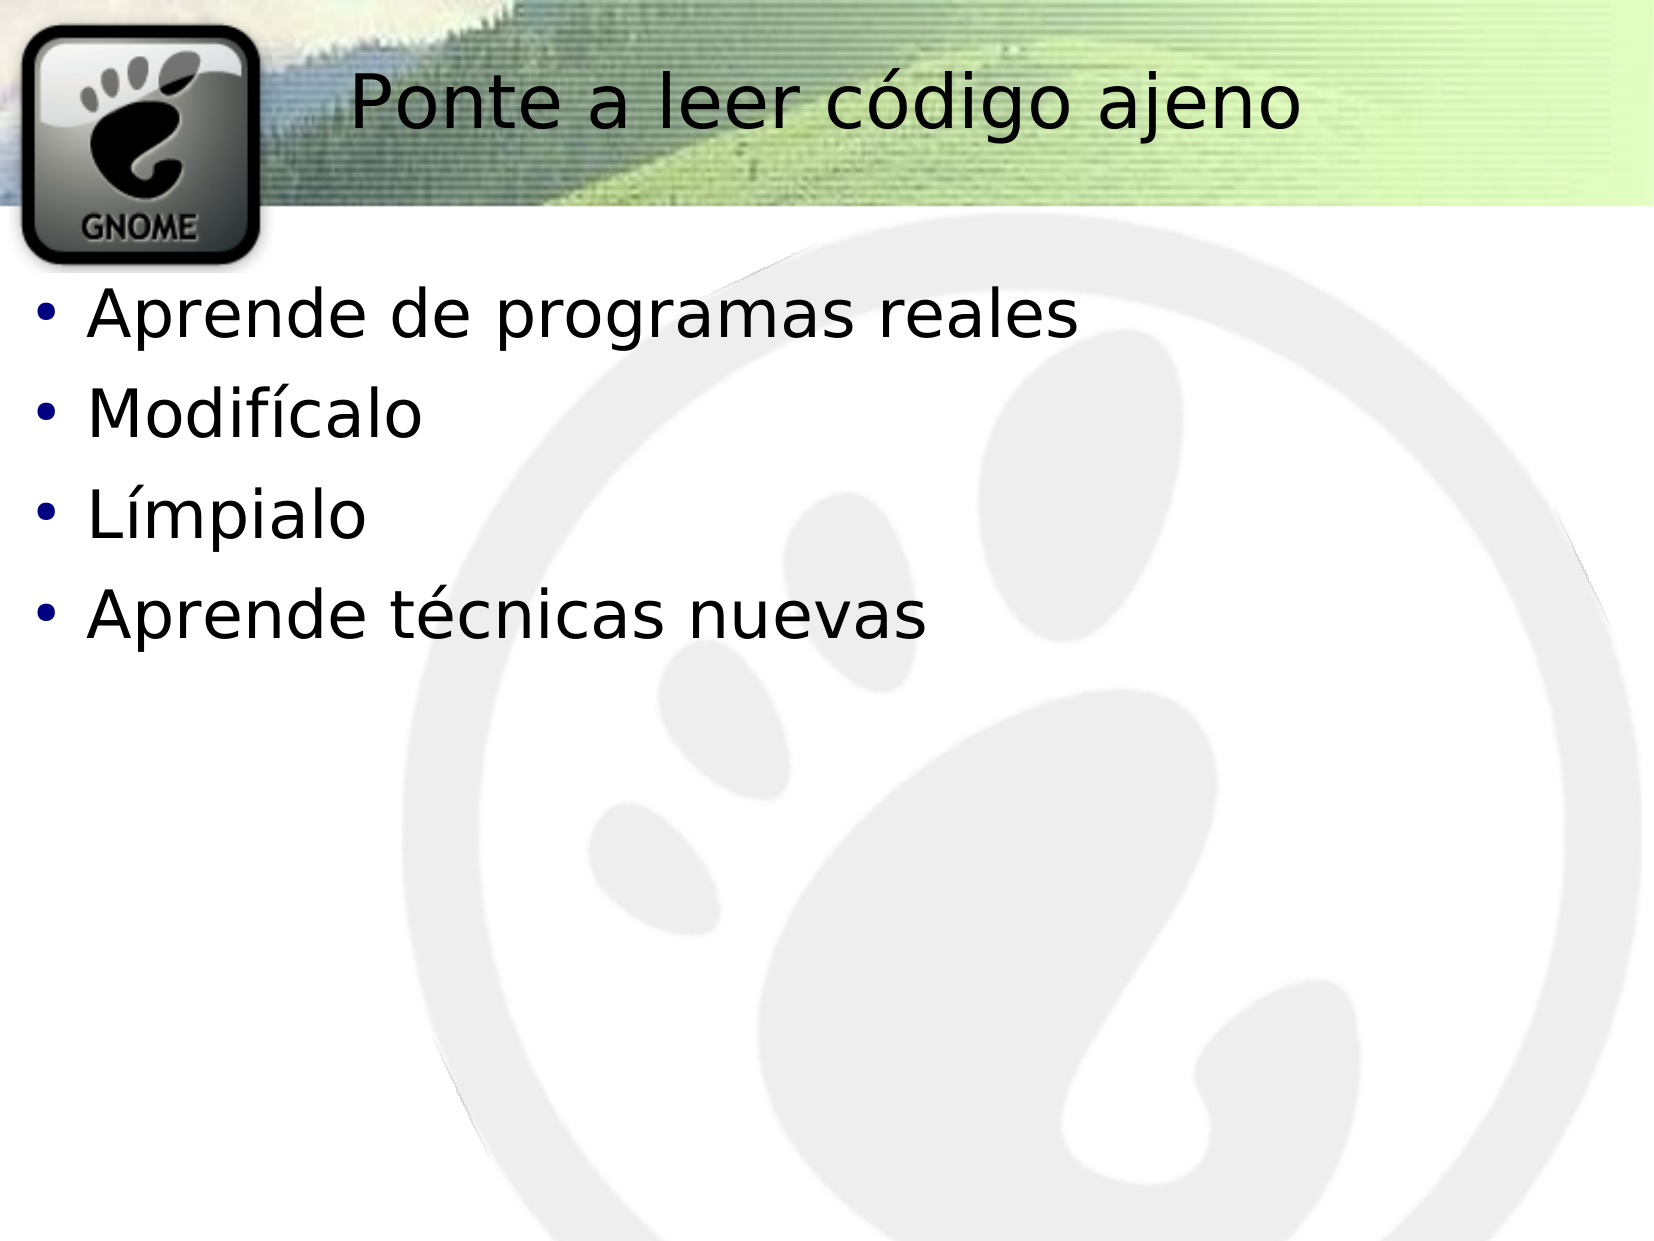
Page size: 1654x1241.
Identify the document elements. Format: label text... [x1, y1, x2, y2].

picture [0, 0, 1654, 280]
list Aprende de programas reales Modifícalo Límpialo Aprende técnicas nuevas [0, 280, 1653, 1240]
title Ponte a leer código ajeno [0, 0, 1653, 207]
